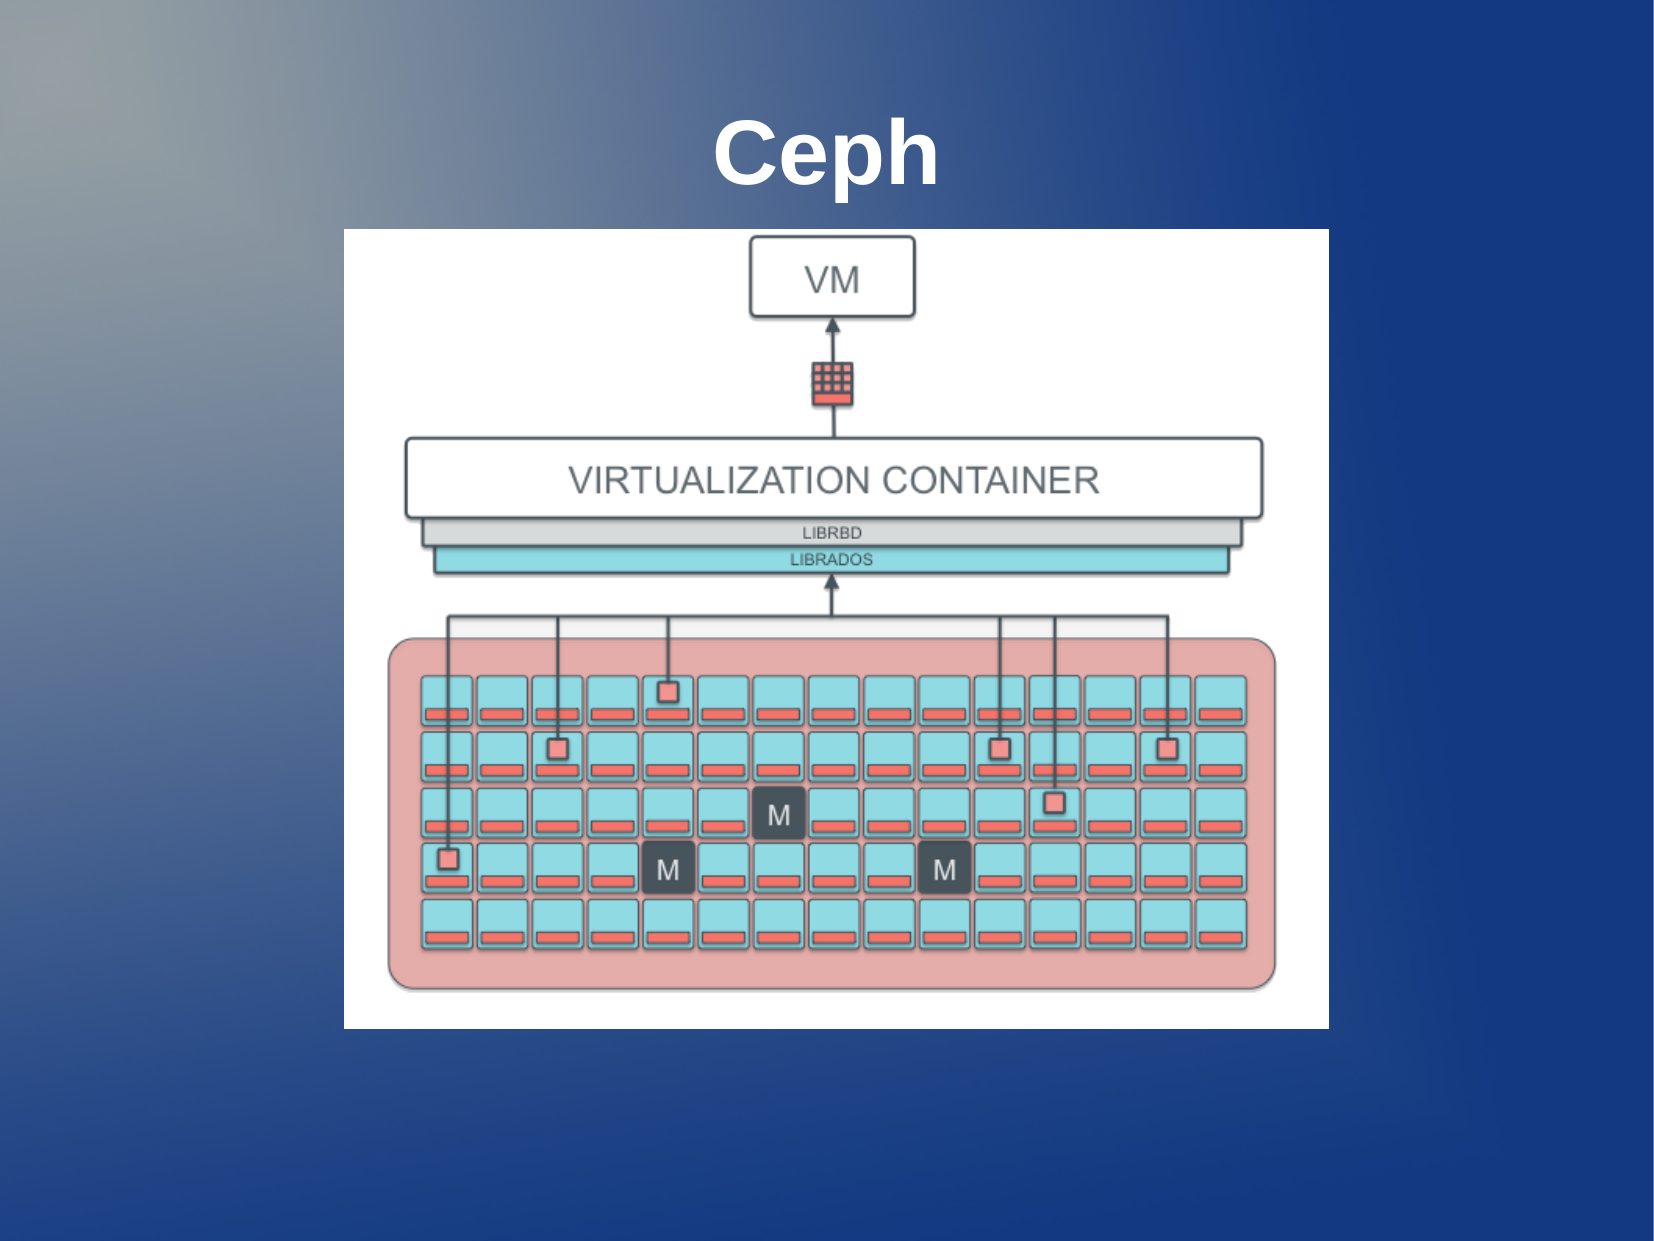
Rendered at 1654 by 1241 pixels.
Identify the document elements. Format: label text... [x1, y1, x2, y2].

picture [0, 0, 1654, 1241]
title Ceph [82, 49, 1571, 257]
